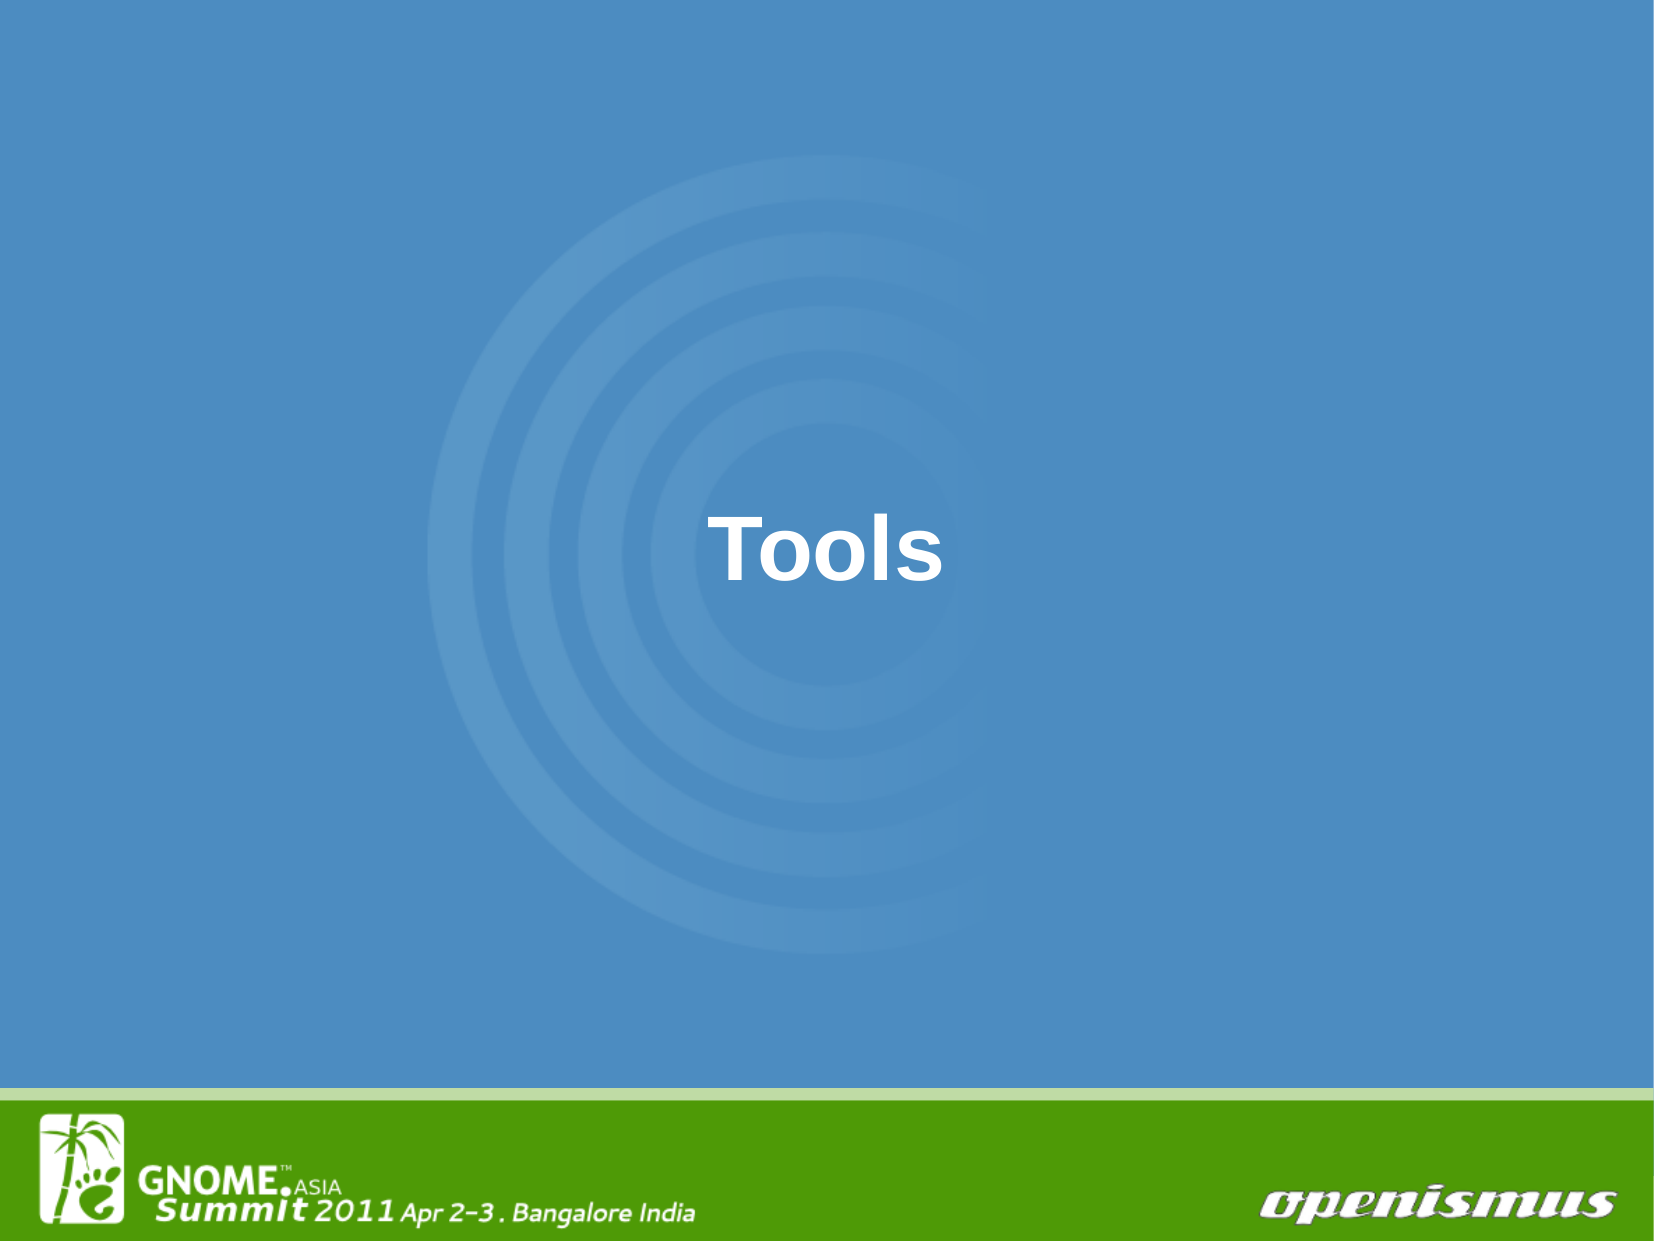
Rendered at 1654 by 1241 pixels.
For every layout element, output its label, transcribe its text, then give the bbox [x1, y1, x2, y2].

title Tools [82, 445, 1571, 653]
picture [0, 0, 1654, 1241]
